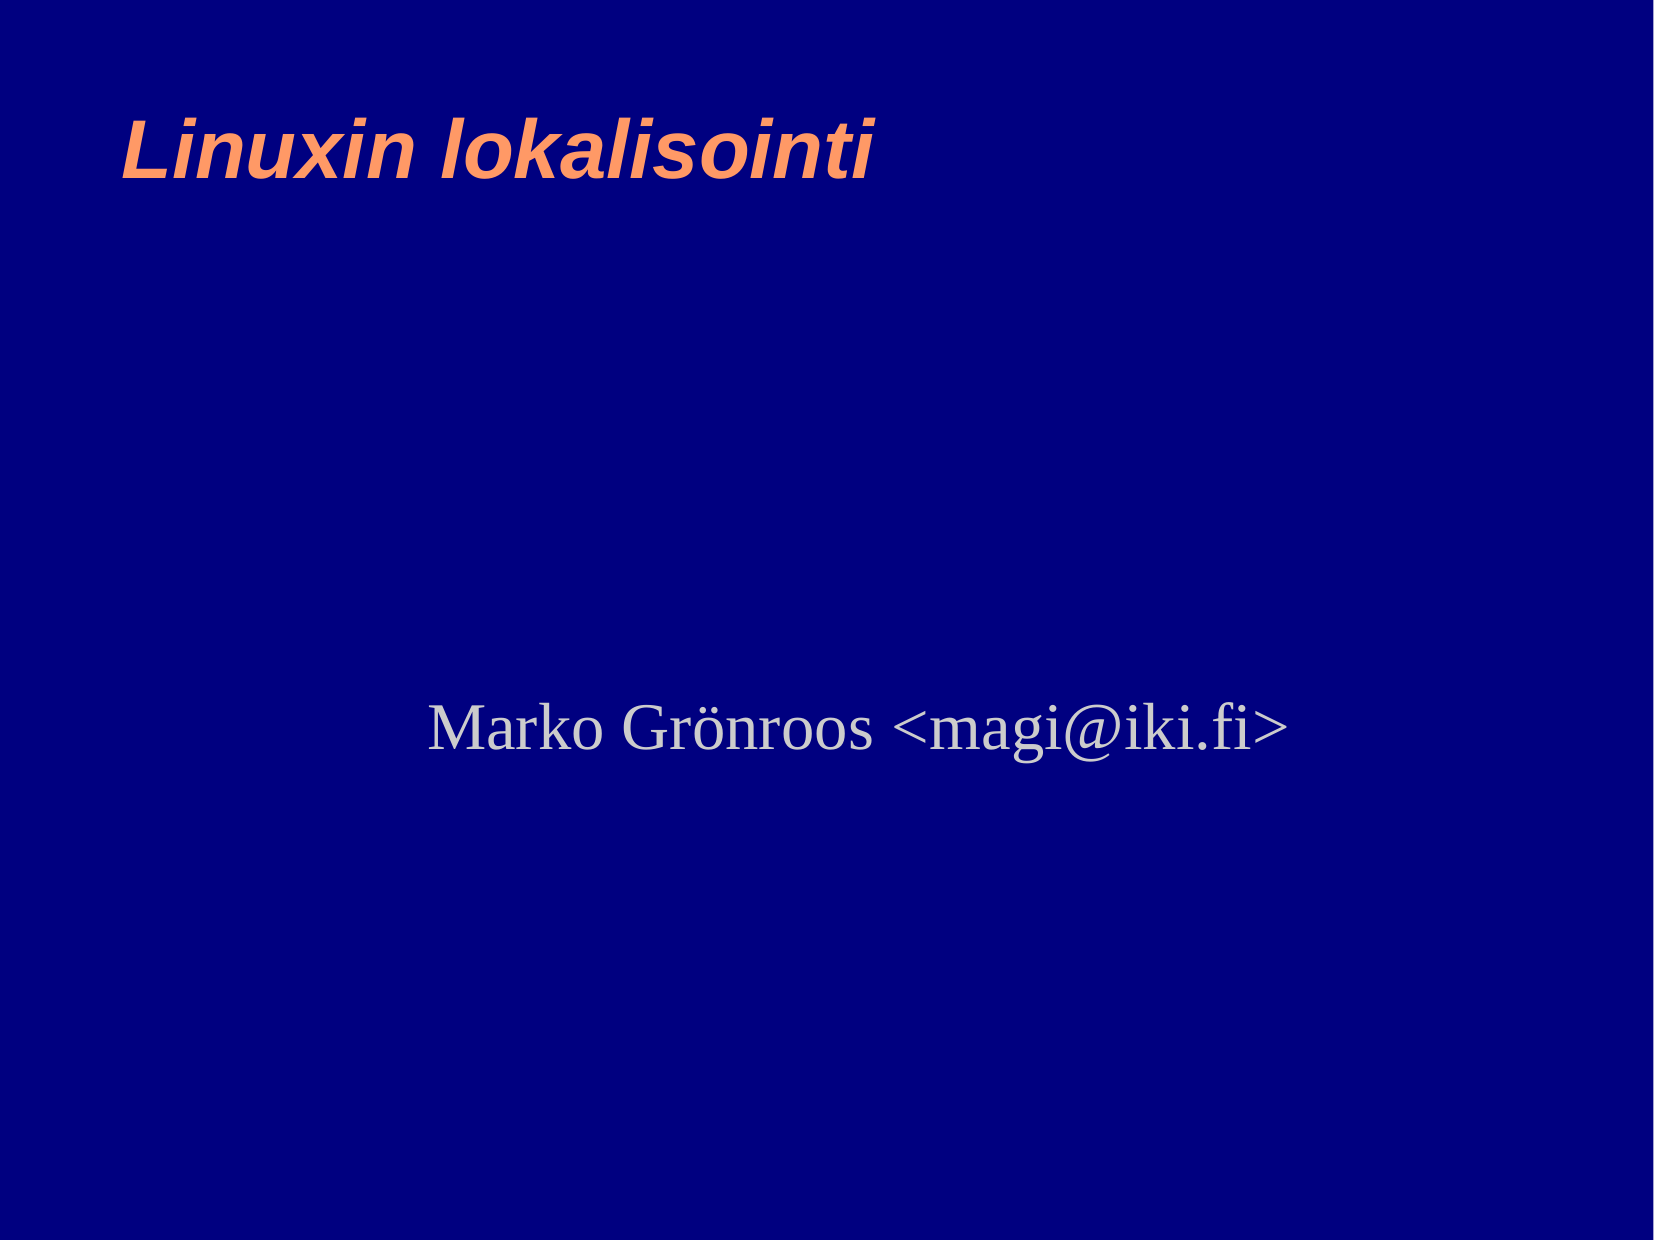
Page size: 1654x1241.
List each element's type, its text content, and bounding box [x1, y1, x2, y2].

title Linuxin lokalisointi [121, 46, 1534, 254]
subtitle Marko Grönroos <magi@iki.fi> [121, 322, 1561, 1132]
